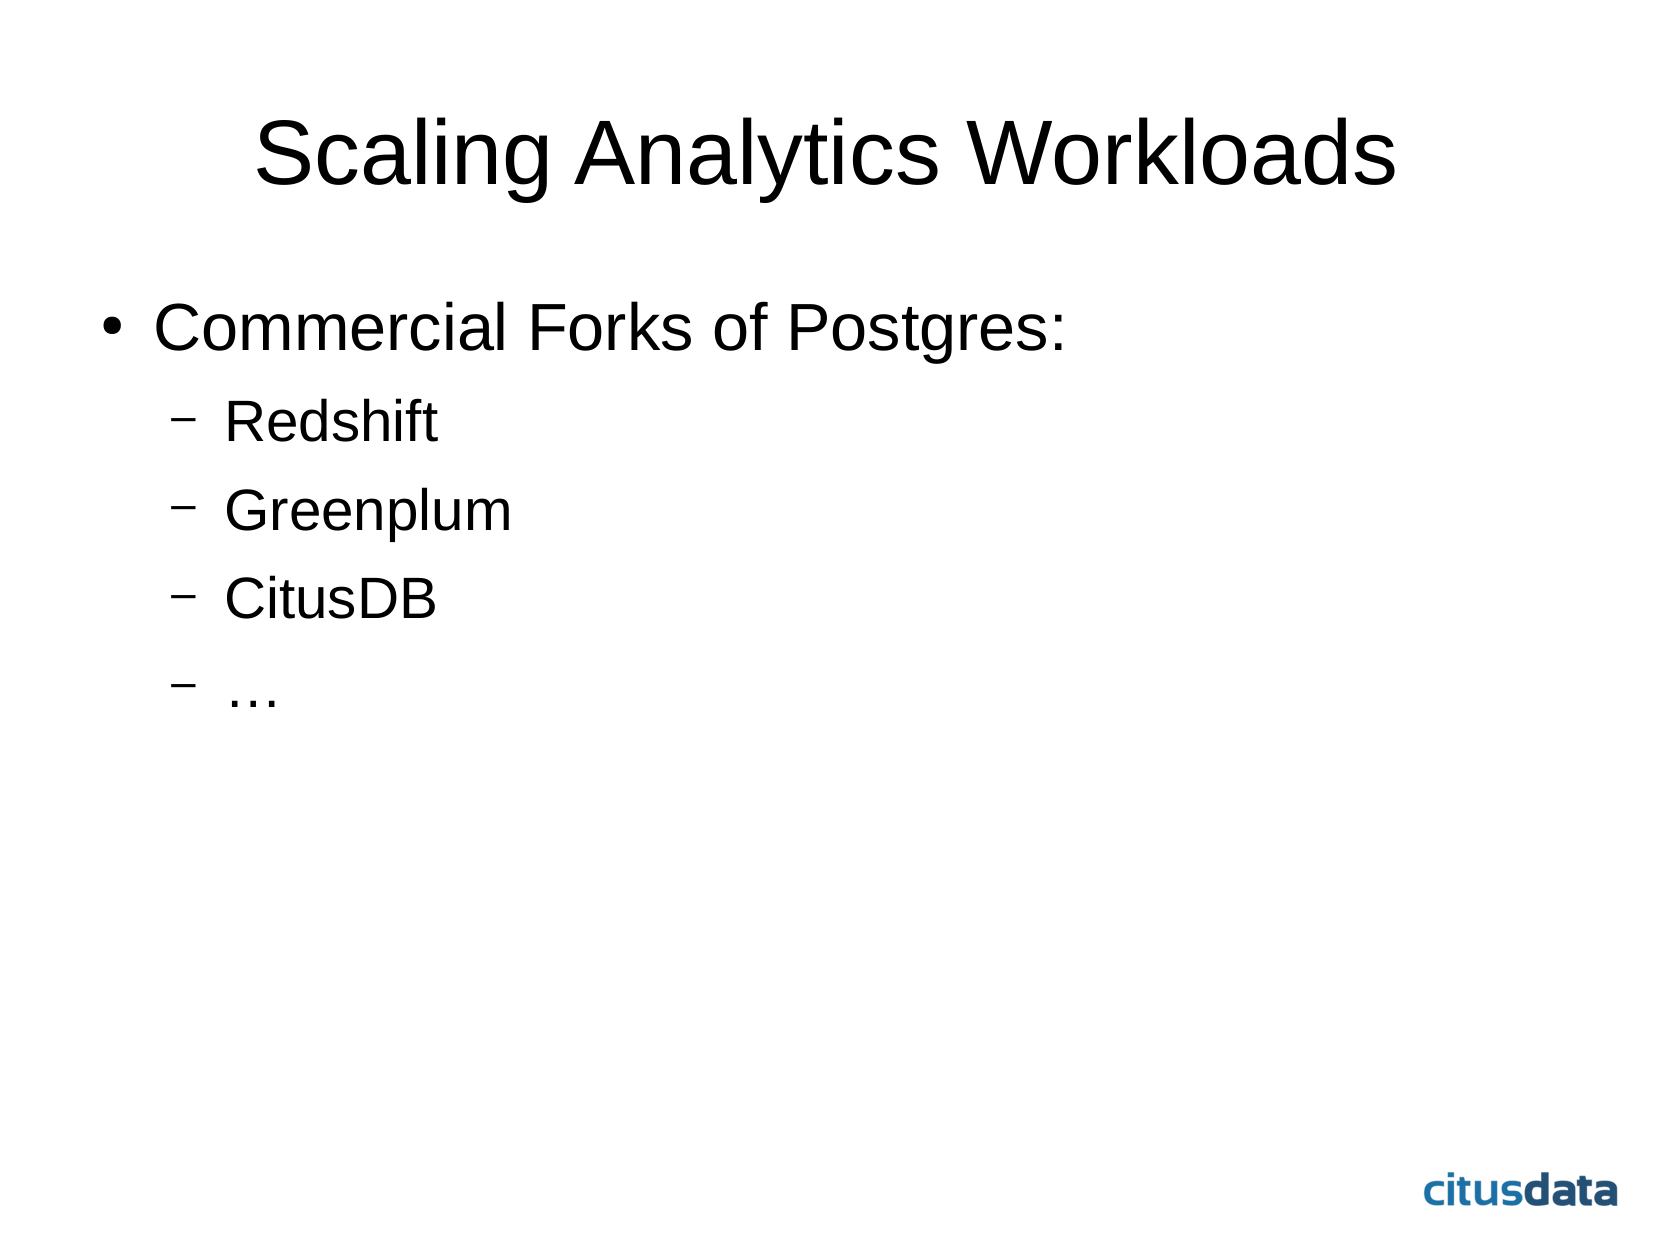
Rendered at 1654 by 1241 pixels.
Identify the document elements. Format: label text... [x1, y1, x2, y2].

title Scaling Analytics Workloads [82, 49, 1571, 257]
list Commercial Forks of Postgres: Redshift Greenplum CitusDB … [82, 290, 1571, 1096]
picture [1420, 1167, 1622, 1209]
